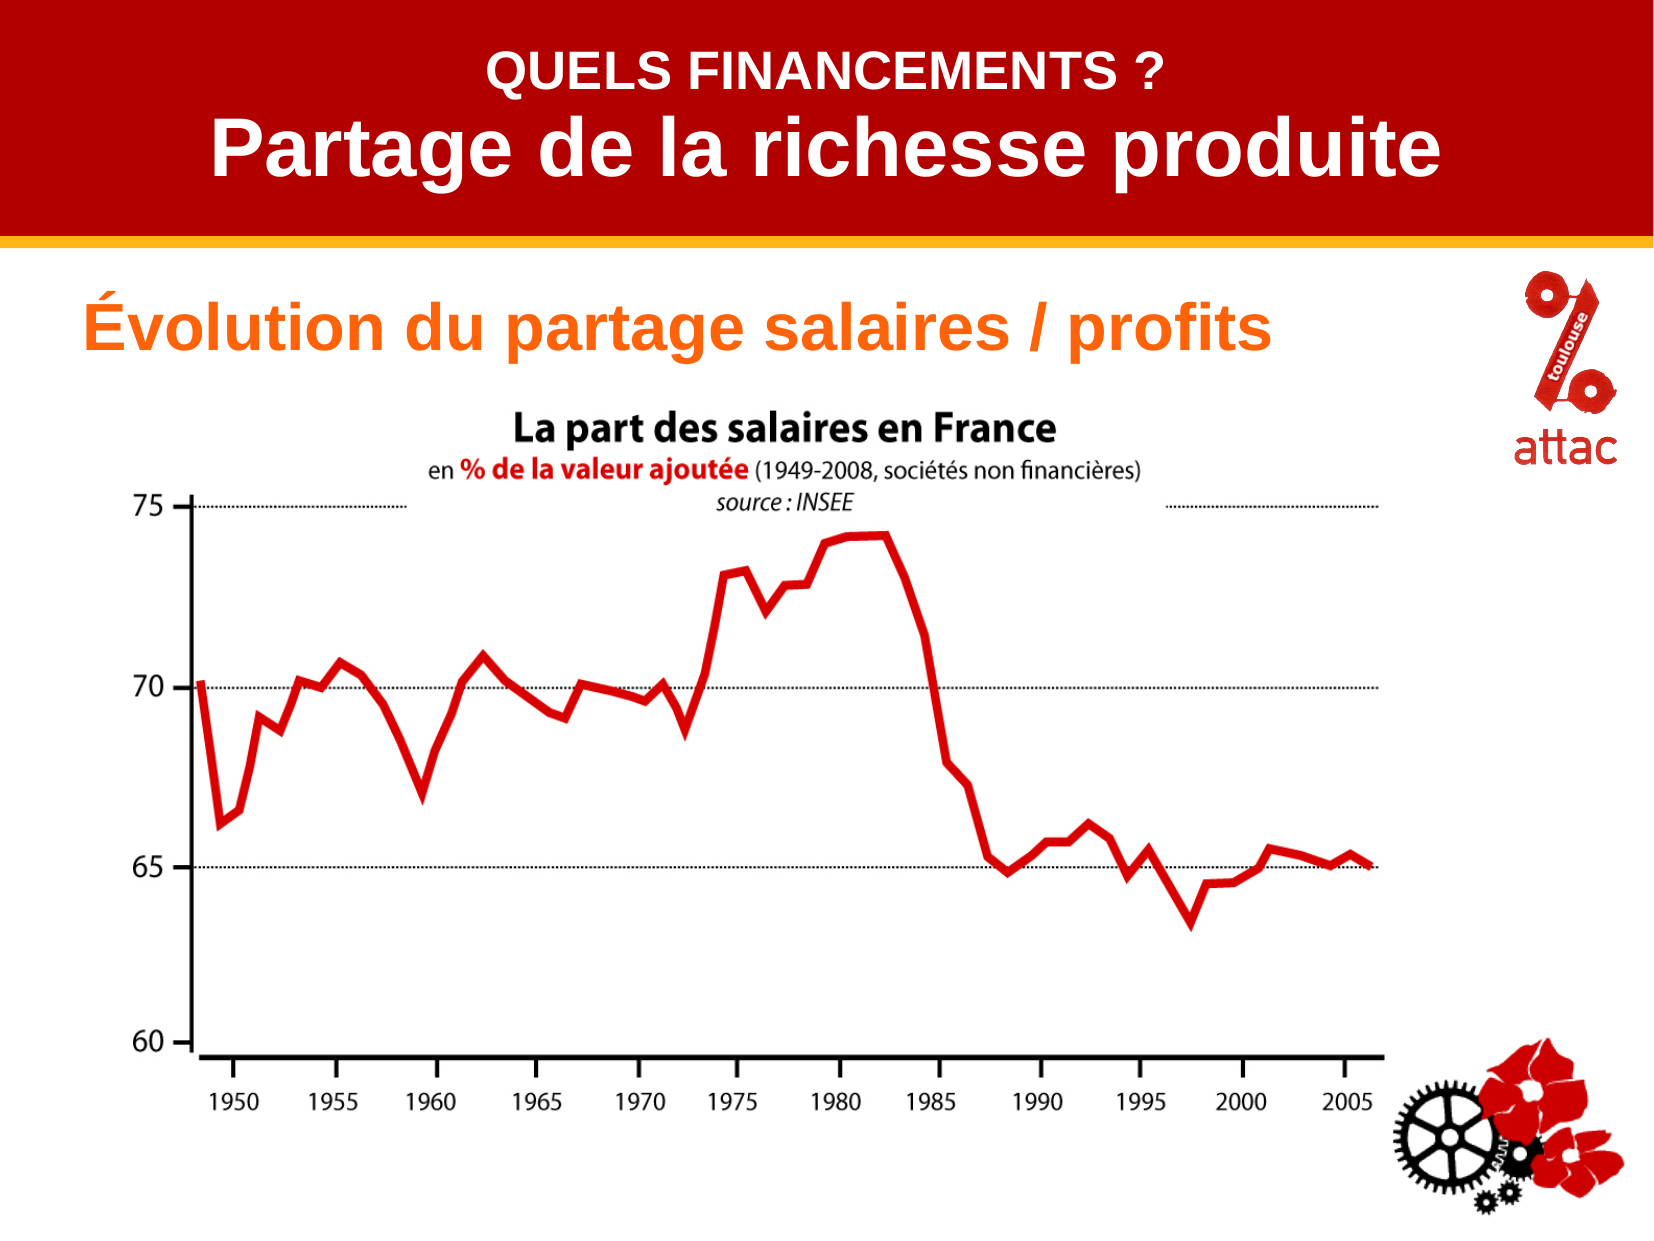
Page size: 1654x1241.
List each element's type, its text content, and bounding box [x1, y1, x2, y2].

picture [1509, 265, 1625, 473]
picture [132, 1109, 1385, 1117]
picture [1387, 1033, 1628, 1218]
title QUELS FINANCEMENTS ? Partage de la richesse produite [82, 14, 1571, 222]
list Évolution du partage salaires / profits [82, 290, 1506, 1109]
